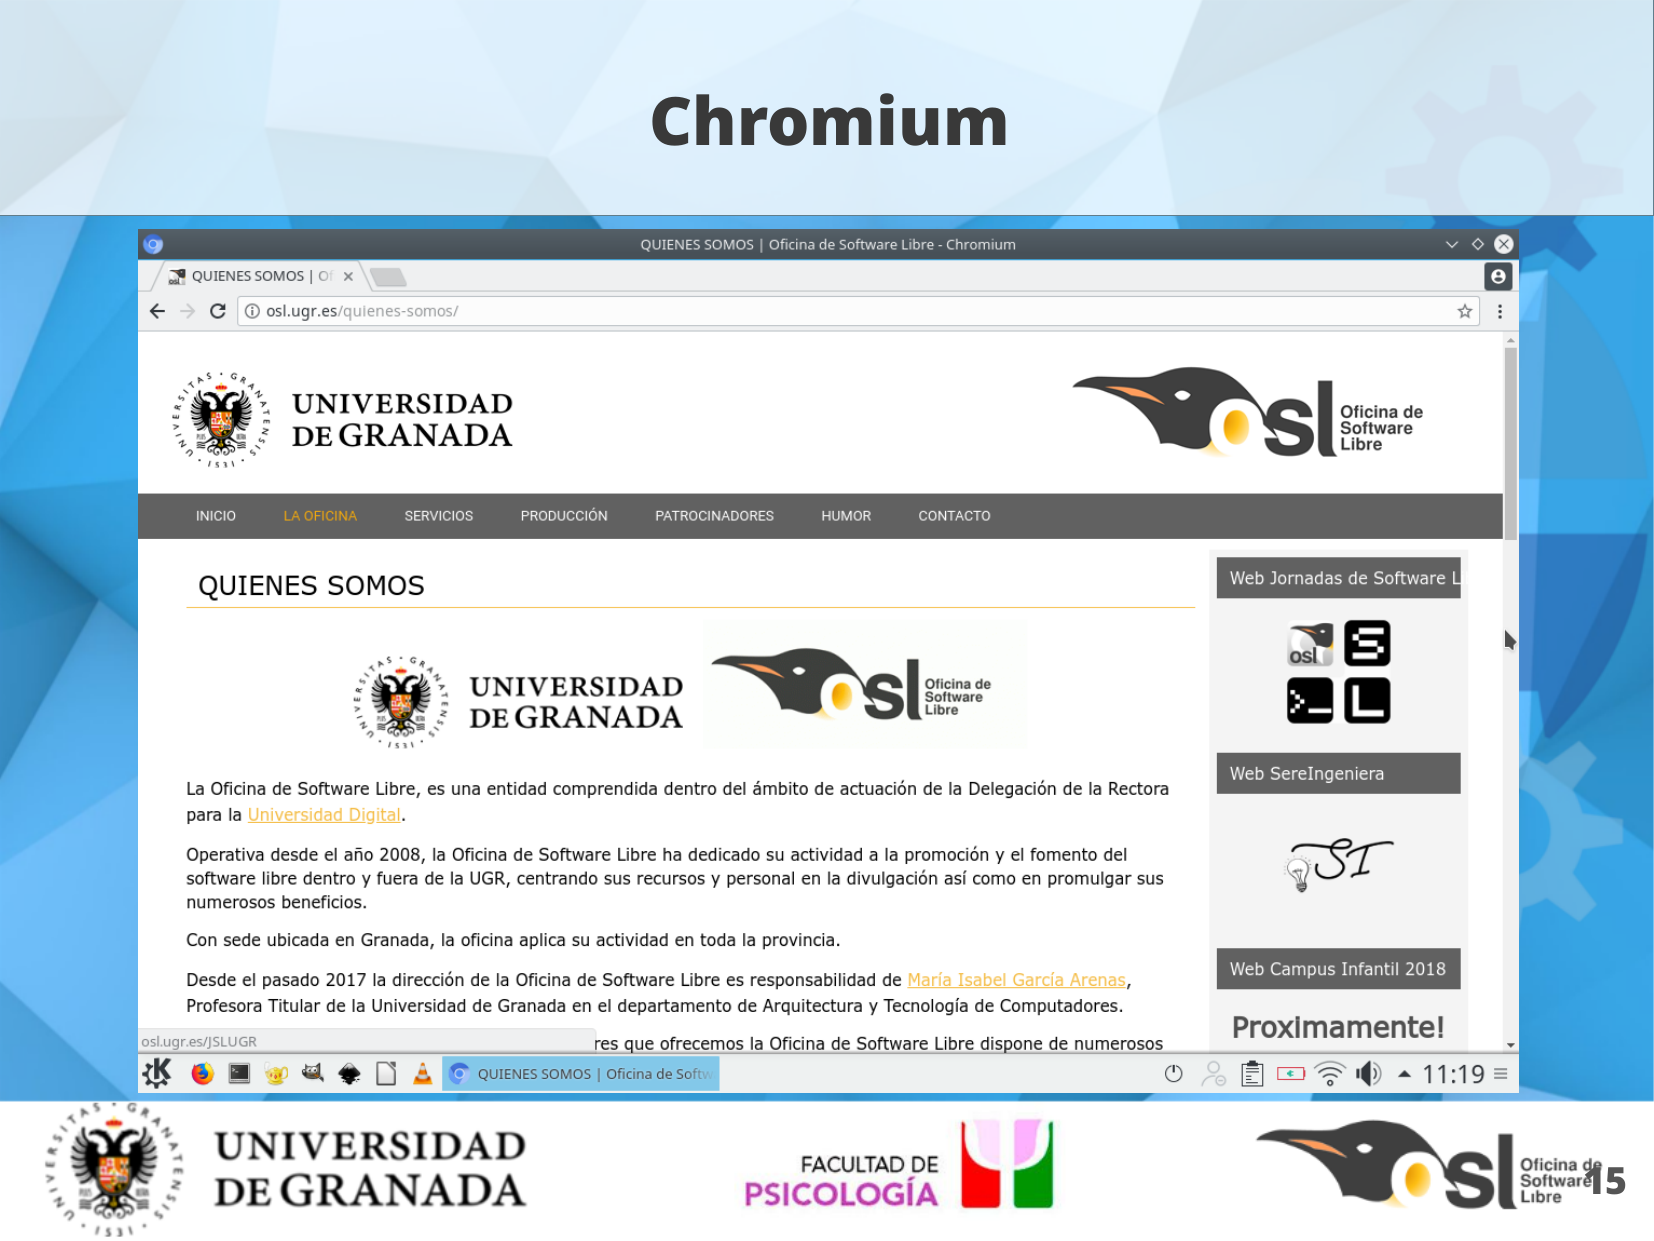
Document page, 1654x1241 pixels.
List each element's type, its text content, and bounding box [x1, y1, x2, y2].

picture [0, 216, 1654, 1241]
title Chromium [26, 24, 1634, 216]
